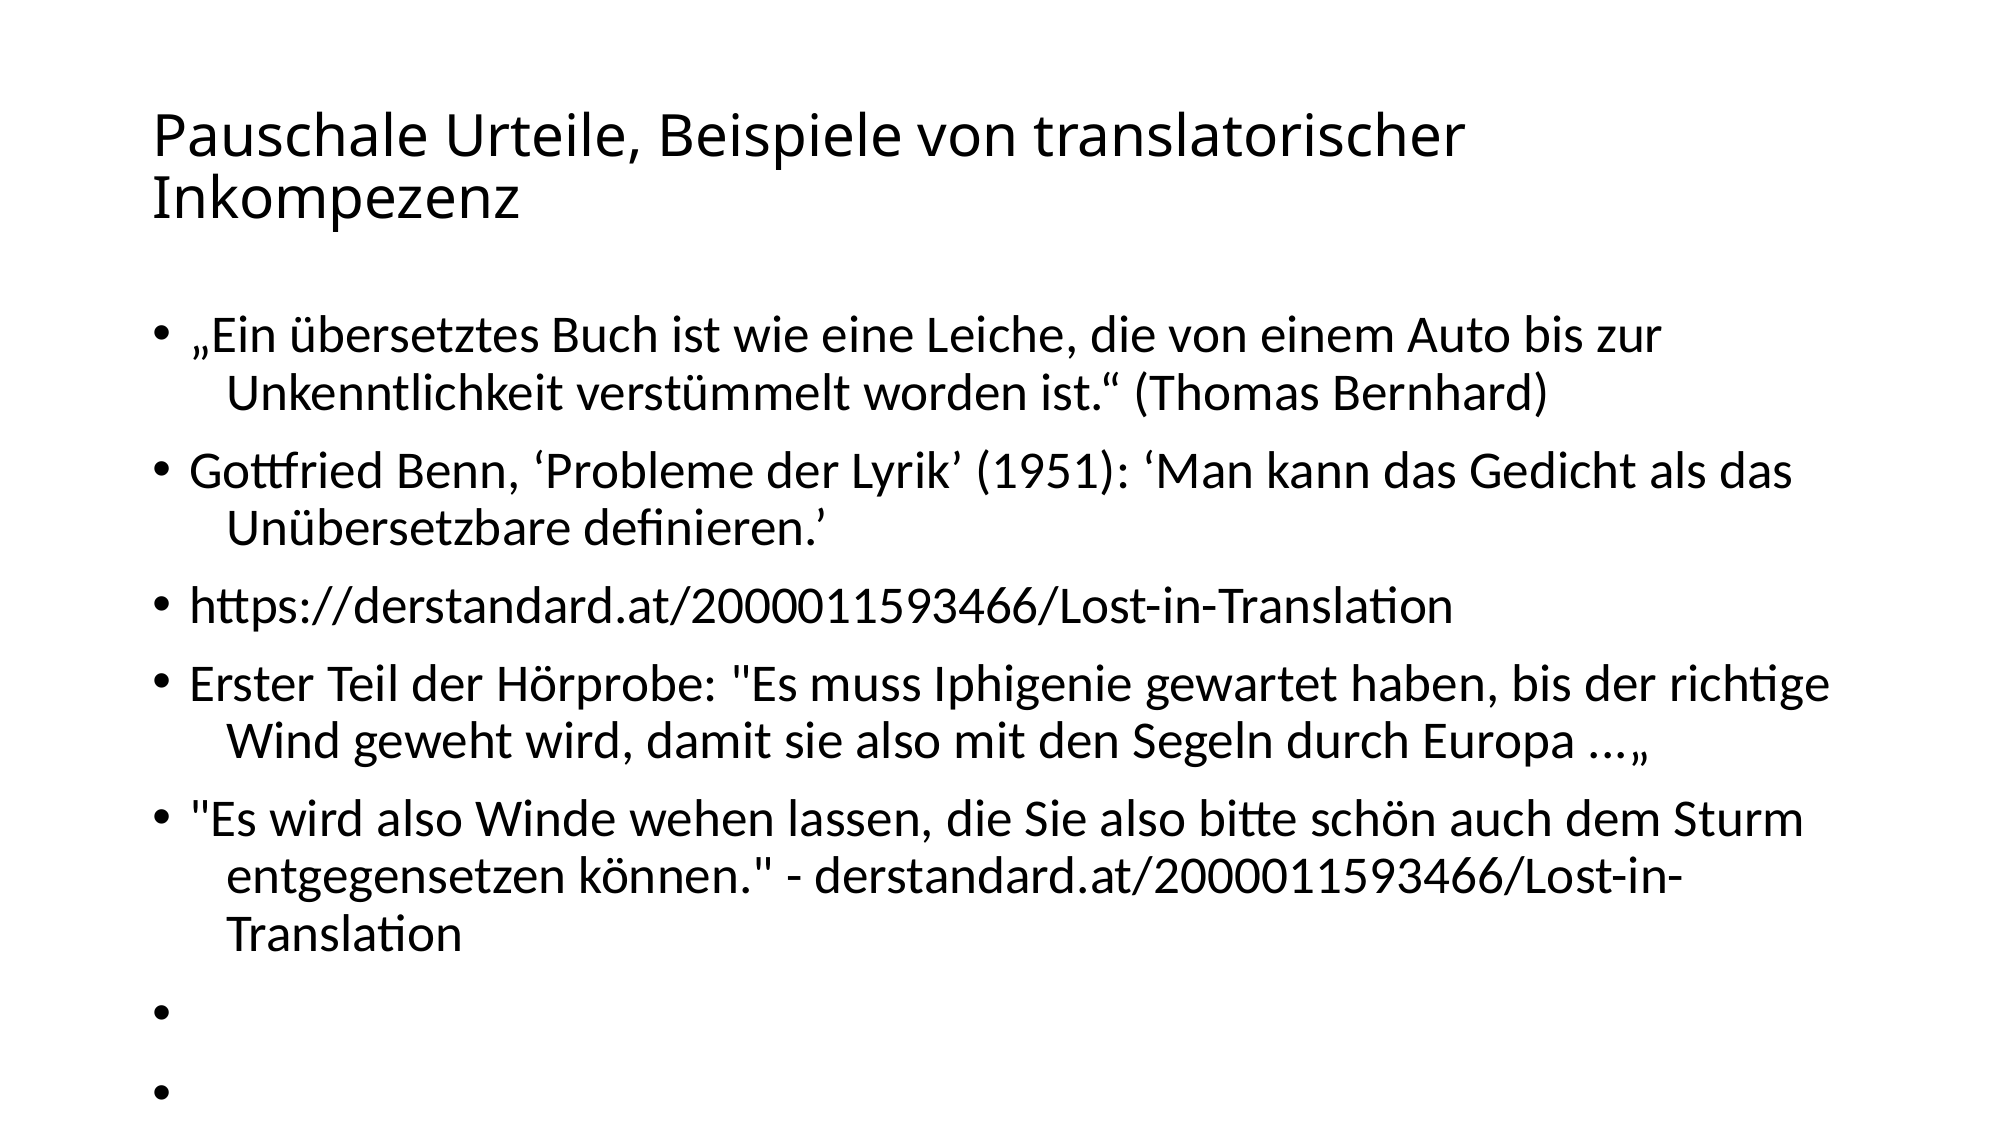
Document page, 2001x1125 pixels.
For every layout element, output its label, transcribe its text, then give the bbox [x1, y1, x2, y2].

list „Ein übersetztes Buch ist wie eine Leiche, die von einem Auto bis zur Unkenntlichkeit verstümmelt worden ist.“ (Thomas Bernhard) Gottfried Benn, ‘Probleme der Lyrik’ (1951): ‘Man kann das Gedicht als das Unübersetzbare definieren.’ https://derstandard.at/2000011593466/Lost-in-Translation Erster Teil der Hörprobe: "Es muss Iphigenie gewartet haben, bis der richtige Wind geweht wird, damit sie also mit den Segeln durch Europa ...„ "Es wird also Winde wehen lassen, die Sie also bitte schön auch dem Sturm entgegensetzen können." - derstandard.at/2000011593466/Lost-in-Translation [137, 299, 1863, 1014]
title Pauschale Urteile, Beispiele von translatorischer Inkompezenz [137, 59, 1863, 278]
